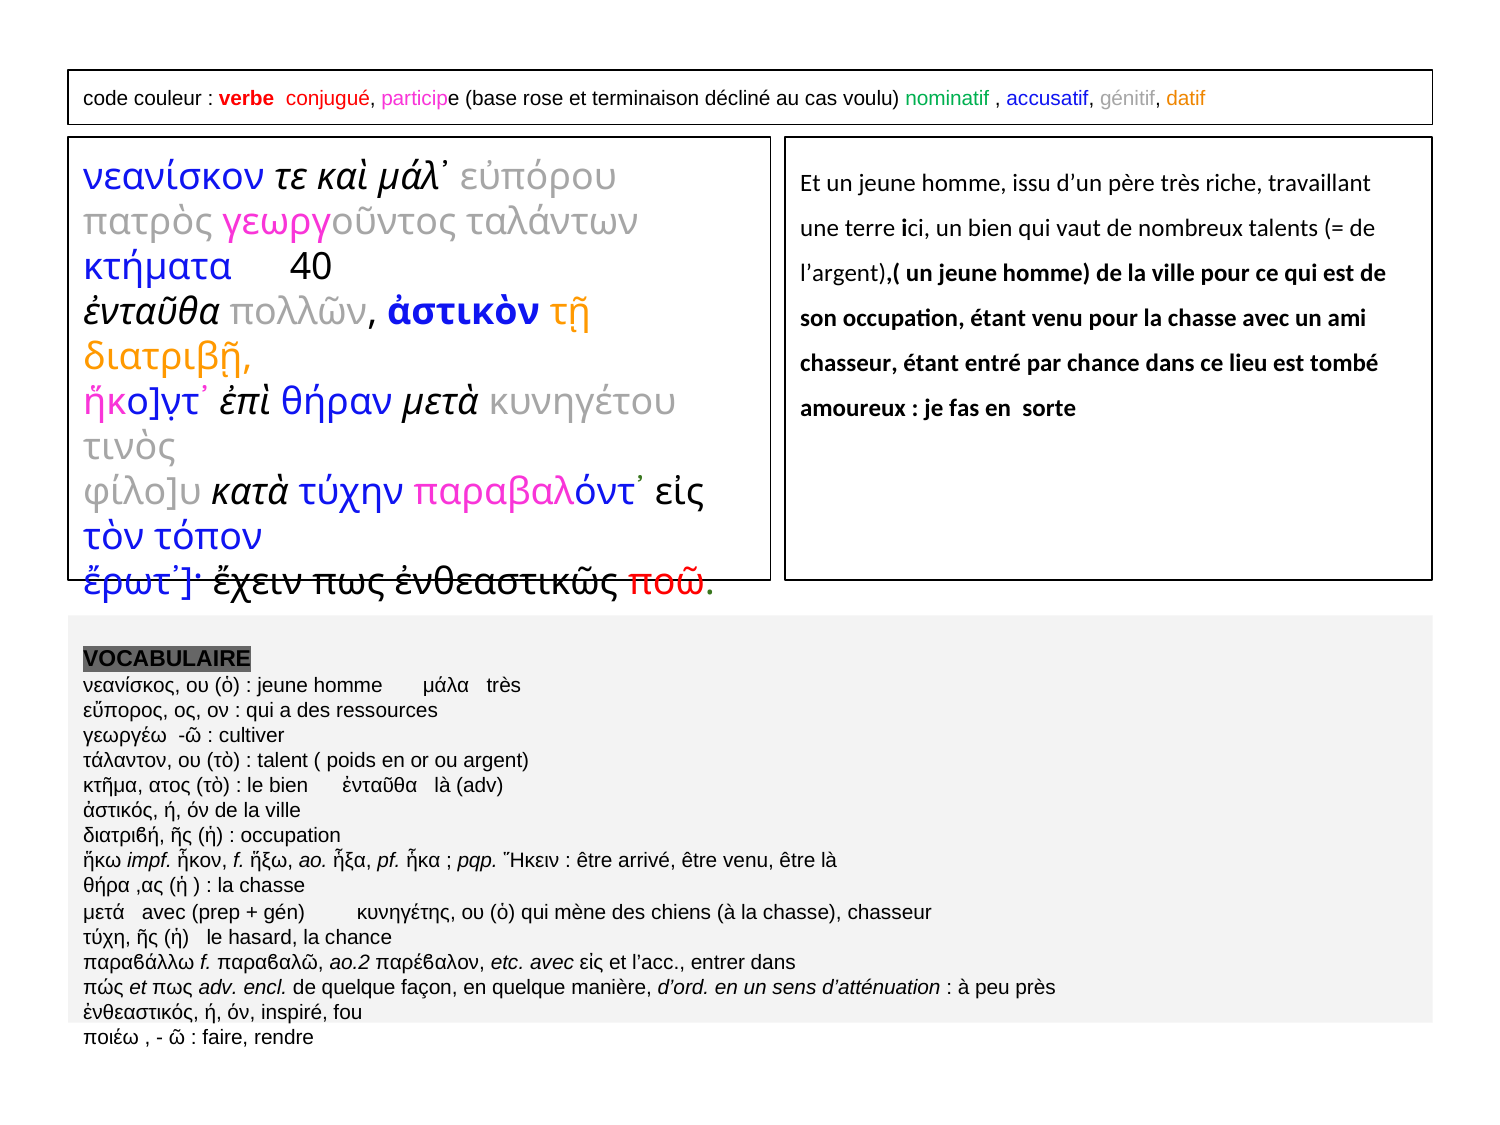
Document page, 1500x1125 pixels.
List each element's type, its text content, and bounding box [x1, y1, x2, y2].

text_box Et un jeune homme, issu d’un père très riche, travaillant une terre ici, un bien qui vaut de nombreux talents (= de l’argent),( un jeune homme) de la ville pour ce qui est de son occupation, étant venu pour la chasse avec un ami chasseur, étant entré par chance dans ce lieu est tombé amoureux : je fas en sorte [785, 136, 1432, 581]
text_box code couleur : verbe conjugué, participe (base rose et terminaison décliné au cas voulu) nominatif , accusatif, génitif, datif [68, 70, 1433, 125]
text_box VOCABULAIRE νεανίσκος, ου (ὁ) : jeune homme μάλα très εὔπορος, ος, ον : qui a des ressources γεωργέω -ῶ : cultiver τάλαντον, ου (τὸ) : talent ( poids en or ou argent) κτῆμα, ατος (τὸ) : le bien ἐνταῦθα là (adv) ἀστικός, ή, όν de la ville διατριϐή, ῆς (ἡ) : occupation ἥκω impf. ἧκον, f. ἥξω, ao. ἧξα, pf. ἧκα ; pqp. Ἥκειν : être arrivé, être venu, être là θήρα ,ας (ἡ ) : la chasse μετά avec (prep + gén) κυνηγέτης, ου (ὁ) qui mène des chiens (à la chasse), chasseur τύχη, ῆς (ἡ) le hasard, la chance παραϐάλλω f. παραϐαλῶ, ao.2 παρέϐαλον, etc. avec εἰς et l’acc., entrer dans πώς et πως adv. encl. de quelque façon, en quelque manière, d’ord. en un sens d’atténuation : à peu près ἐνθεαστικός, ή, όν, inspiré, fou ποιέω , - ῶ : faire, rendre [68, 615, 1433, 1023]
text_box νεανίσκον τε καὶ μάλ᾽ εὐπόρου πατρὸς γεωργοῦντος ταλάντων κτήματα 40 ἐνταῦθα πολλῶν, ἀστικὸν τῇ διατριβῇ, ἥκο]ν̣τ᾽ ἐπὶ θήραν μετὰ κυνηγέτου τινὸς φίλο]υ κατὰ τύχην παραβαλόντ᾽ εἰς τὸν τόπον ἔρωτ᾽]· ἔχειν πως ἐνθεαστικῶς ποῶ. [68, 136, 771, 581]
